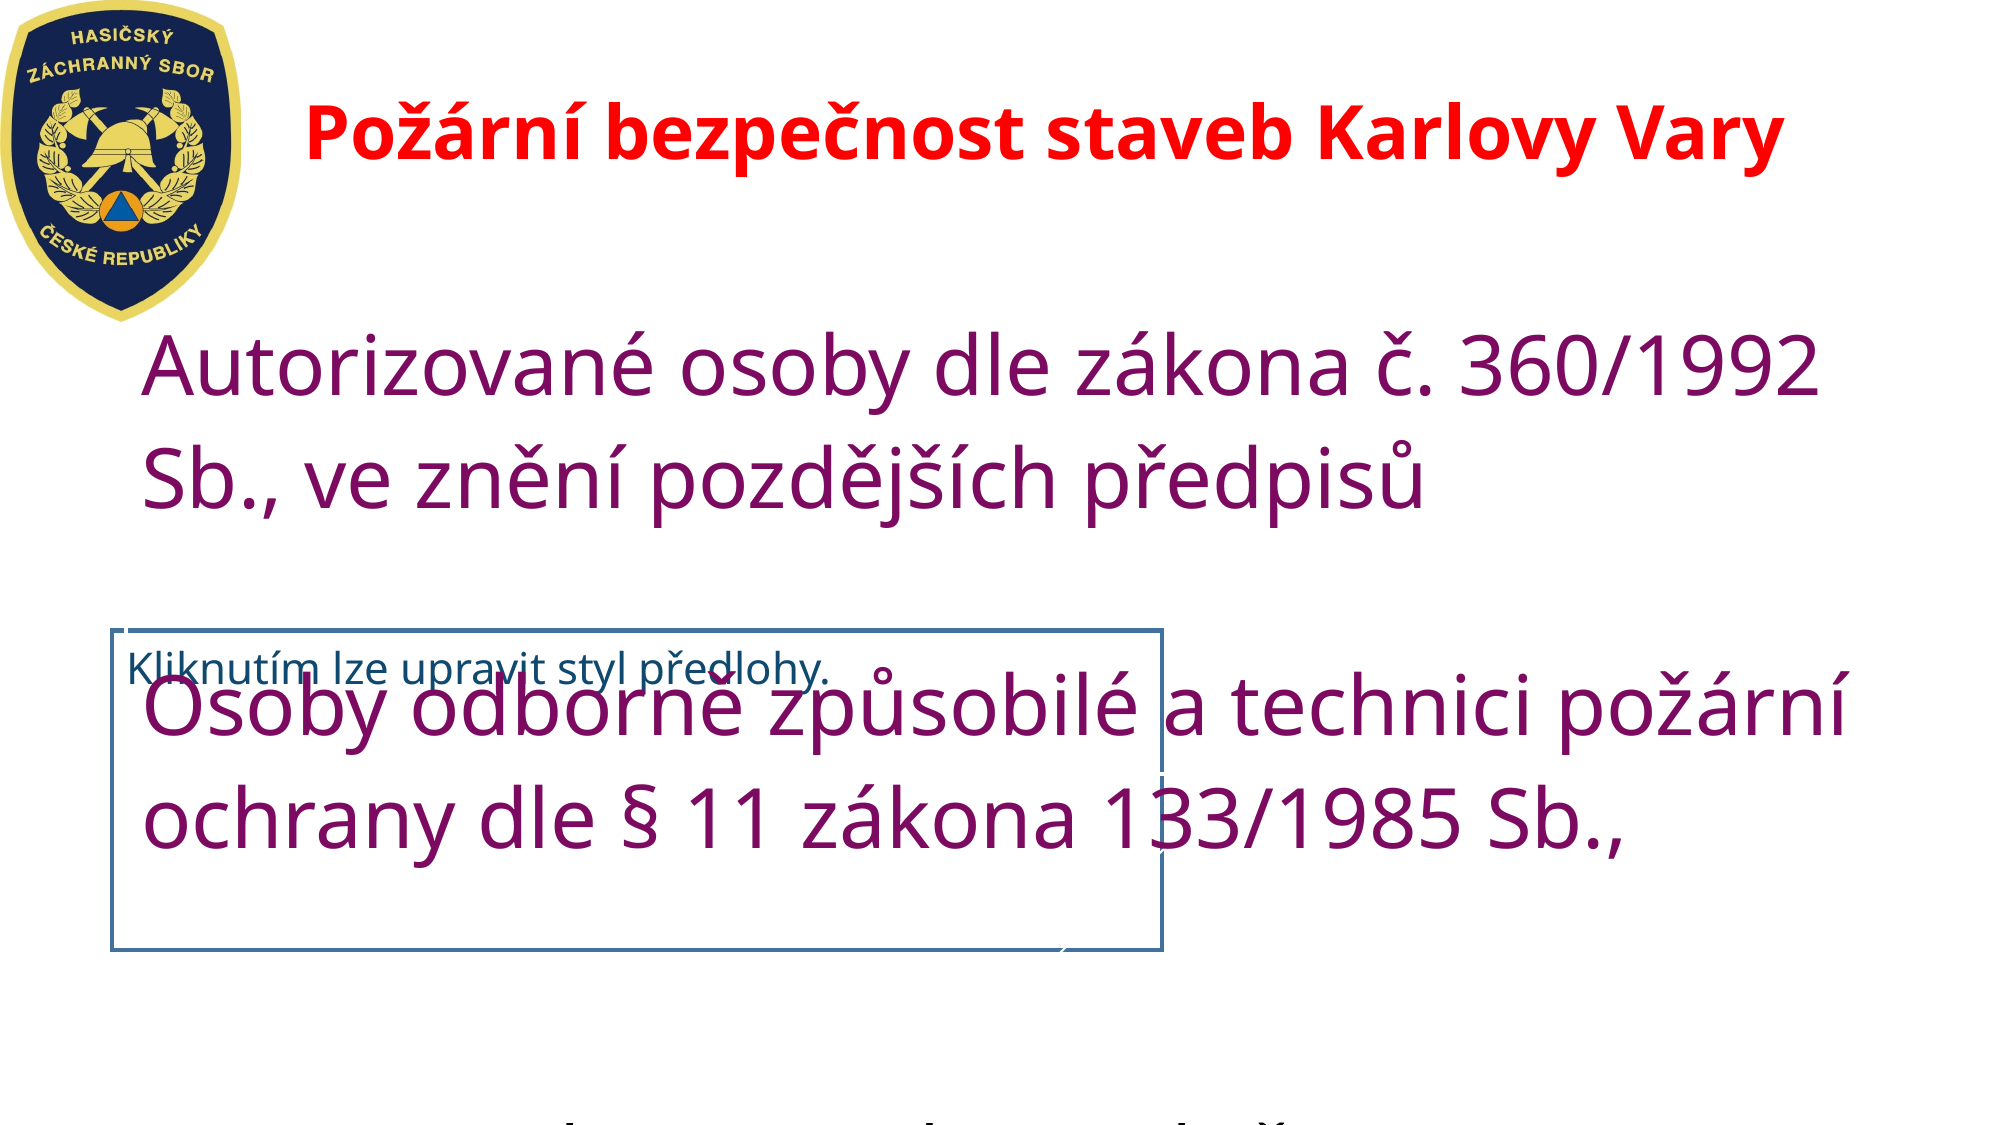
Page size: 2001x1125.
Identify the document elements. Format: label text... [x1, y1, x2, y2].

title Požární bezpečnost staveb Karlovy Vary [243, 22, 1978, 237]
picture [0, 0, 242, 322]
text_box Autorizované osoby dle zákona č. 360/1992 Sb., ve znění pozdějších předpisů Osoby odborně způsobilé a technici požární ochrany dle § 11 zákona 133/1985 Sb., Karlovy Vary dne 26. května 2014 [126, 298, 1961, 774]
